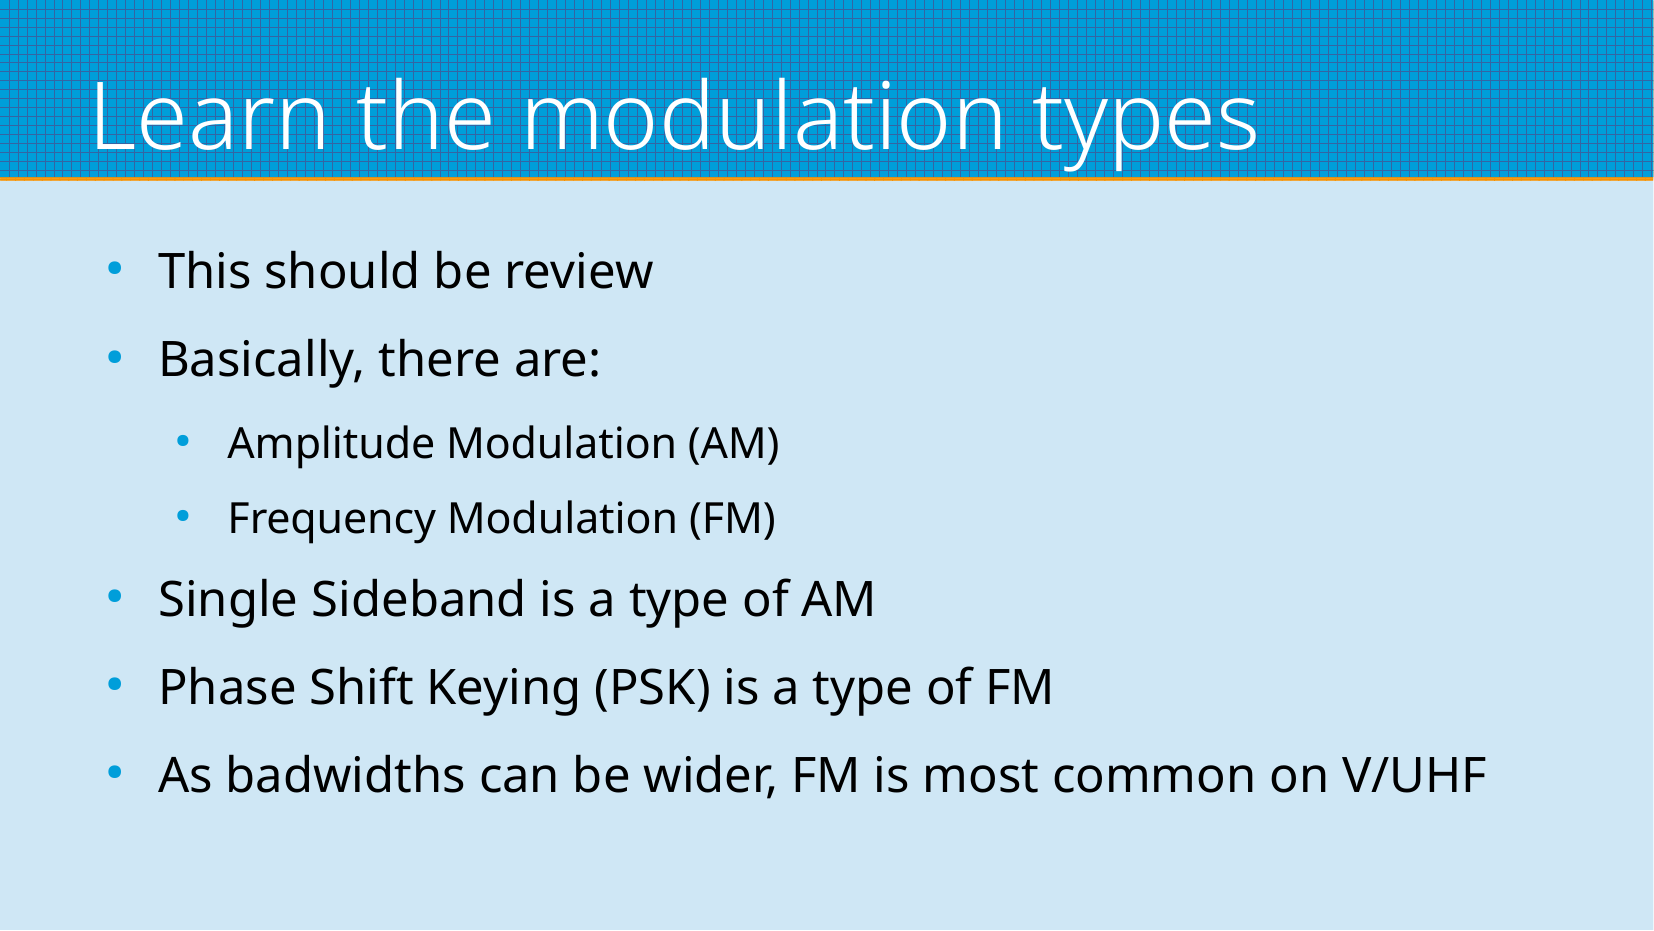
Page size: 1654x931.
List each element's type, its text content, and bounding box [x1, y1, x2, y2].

list This should be review Basically, there are: Amplitude Modulation (AM) Frequency Modulation (FM) Single Sideband is a type of AM Phase Shift Keying (PSK) is a type of FM As badwidths can be wider, FM is most common on V/UHF [88, 236, 1565, 813]
title Learn the modulation types [88, 14, 1565, 178]
